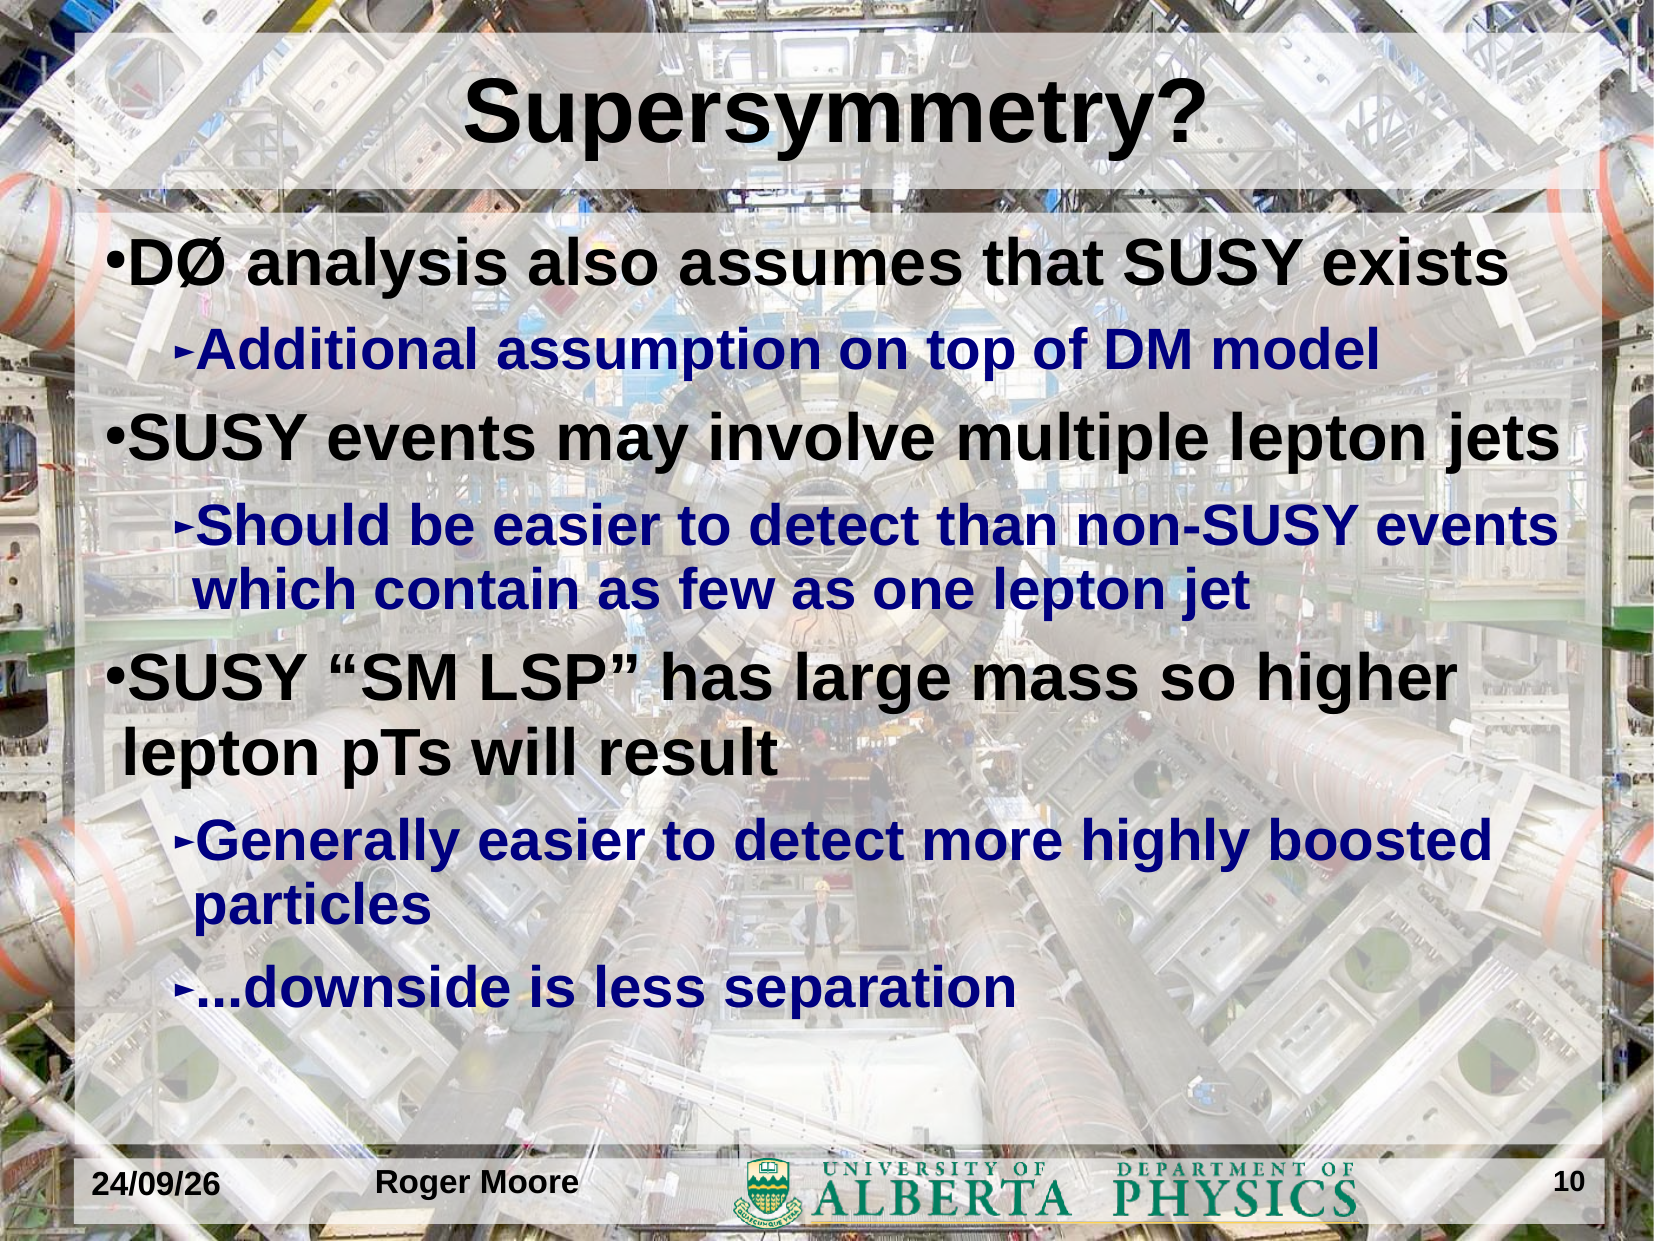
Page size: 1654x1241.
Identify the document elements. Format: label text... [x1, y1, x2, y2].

picture [0, 0, 1654, 1241]
title Supersymmetry? [74, 32, 1600, 189]
list DØ analysis also assumes that SUSY exists Additional assumption on top of DM model SUSY events may involve multiple lepton jets Should be easier to detect than non-SUSY events which contain as few as one lepton jet SUSY “SM LSP” has large mass so higher lepton pTs will result Generally easier to detect more highly boosted particles ...downside is less separation [74, 212, 1603, 1145]
